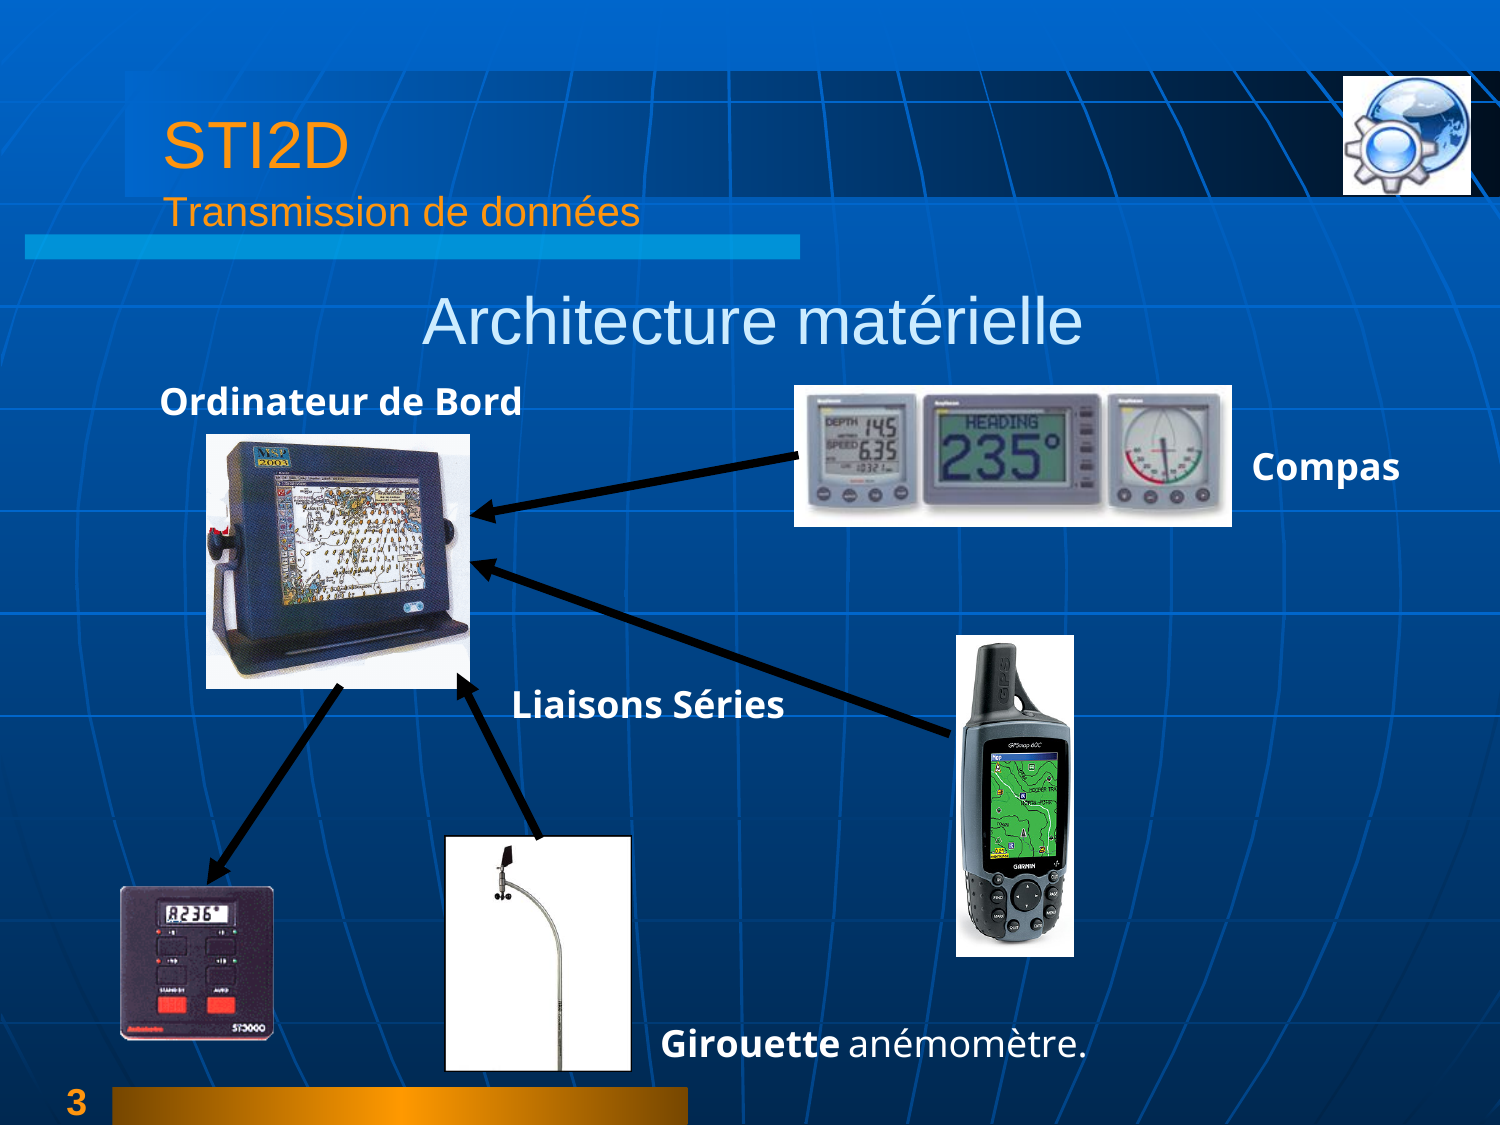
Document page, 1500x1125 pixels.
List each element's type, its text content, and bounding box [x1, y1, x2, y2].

picture [956, 635, 1074, 957]
text_box Compas [1236, 435, 1416, 496]
text_box Liaisons Séries [496, 673, 801, 734]
picture [206, 434, 470, 689]
picture [1343, 76, 1471, 195]
title Architecture matérielle [79, 224, 1430, 412]
picture [119, 885, 275, 1042]
text_box Girouette anémomètre. [645, 1012, 1205, 1075]
text_box Ordinateur de Bord [144, 369, 539, 431]
picture [444, 835, 632, 1072]
picture [794, 412, 1232, 527]
